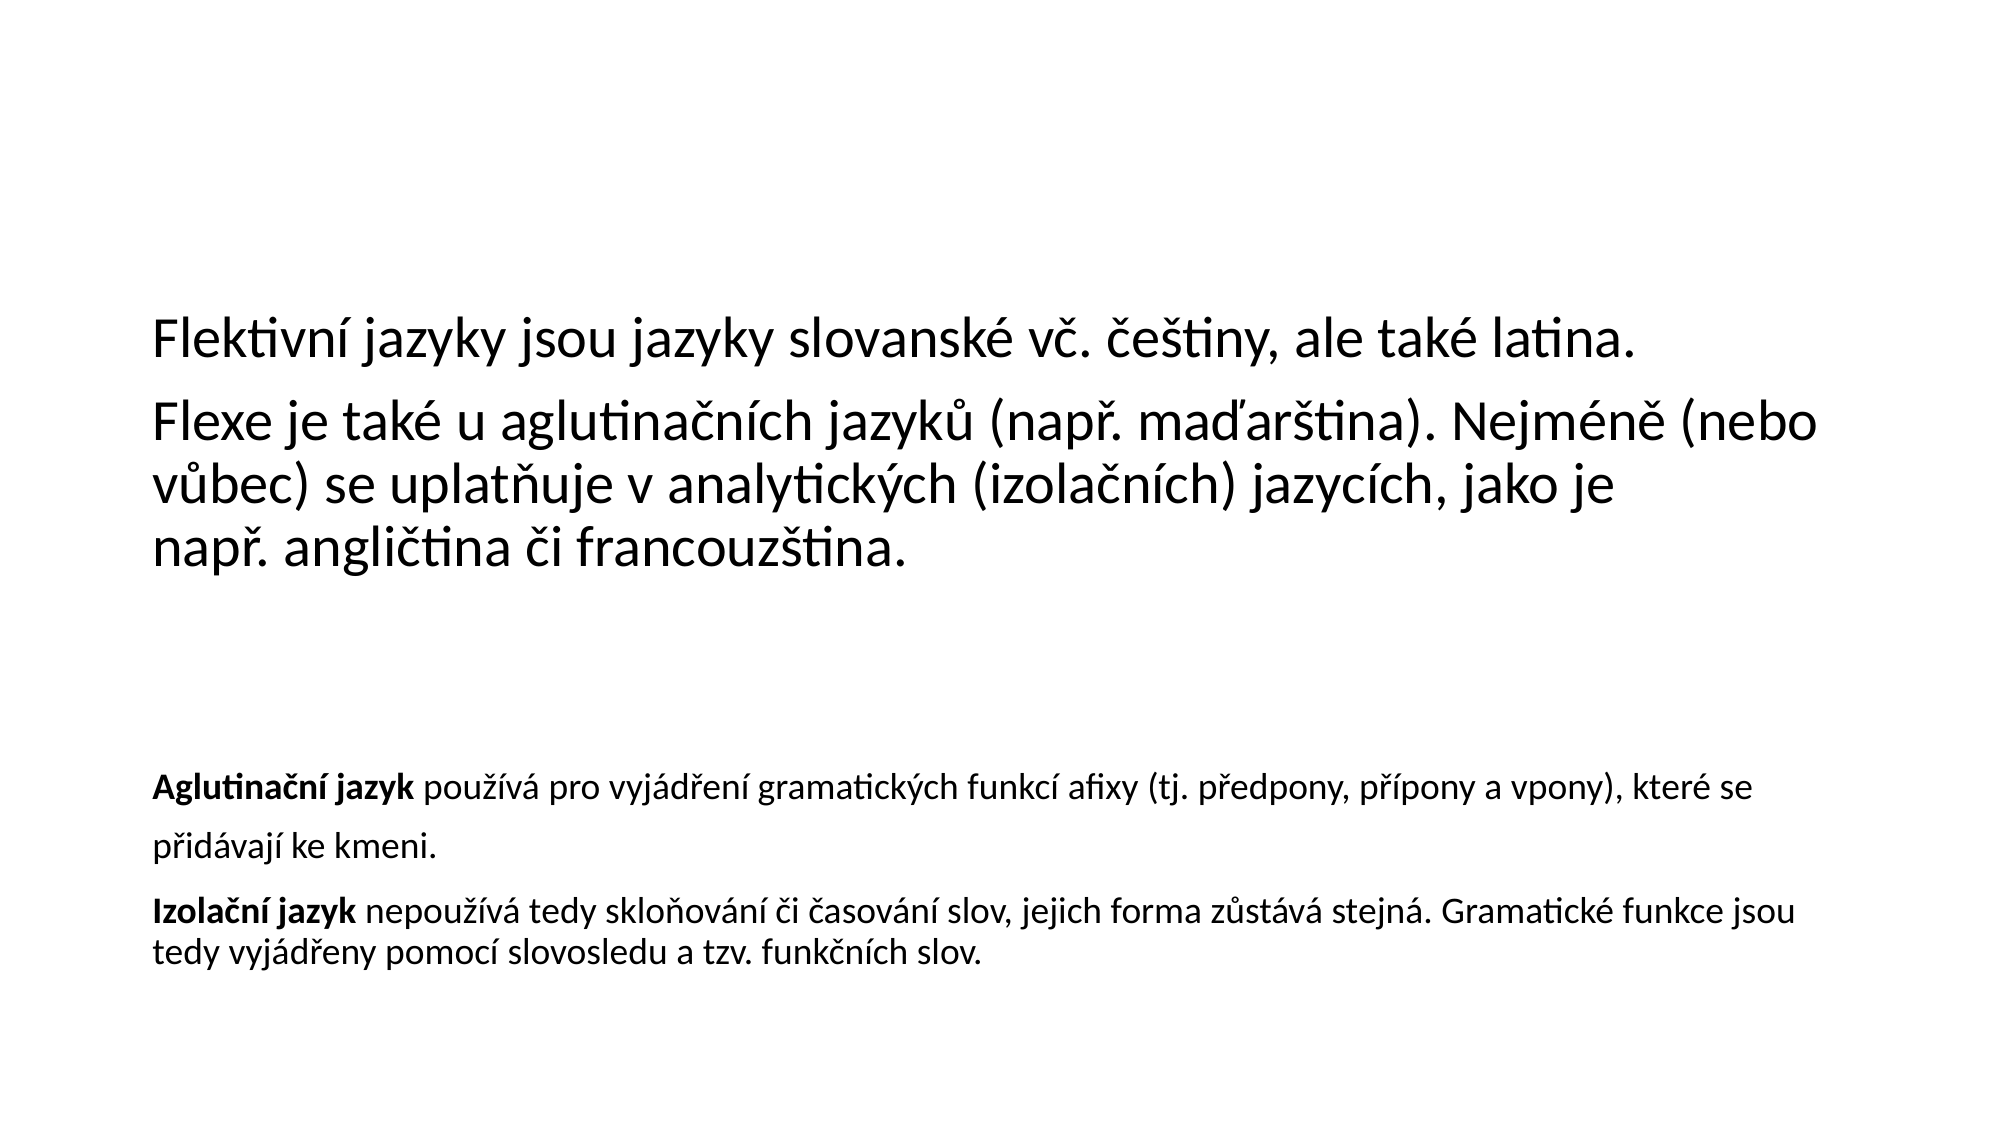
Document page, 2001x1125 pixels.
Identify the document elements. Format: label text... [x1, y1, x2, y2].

list Flektivní jazyky jsou jazyky slovanské vč. češtiny, ale také latina. Flexe je také u aglutinačních jazyků (např. maďarština). Nejméně (nebo vůbec) se uplatňuje v analytických (izolačních) jazycích, jako je např. angličtina či francouzština. Aglutinační jazyk používá pro vyjádření gramatických funkcí afixy (tj. předpony, přípony a vpony), které se přidávají ke kmeni. Izolační jazyk nepoužívá tedy skloňování či časování slov, jejich forma zůstává stejná. Gramatické funkce jsou tedy vyjádřeny pomocí slovosledu a tzv. funkčních slov. [137, 299, 1863, 1014]
